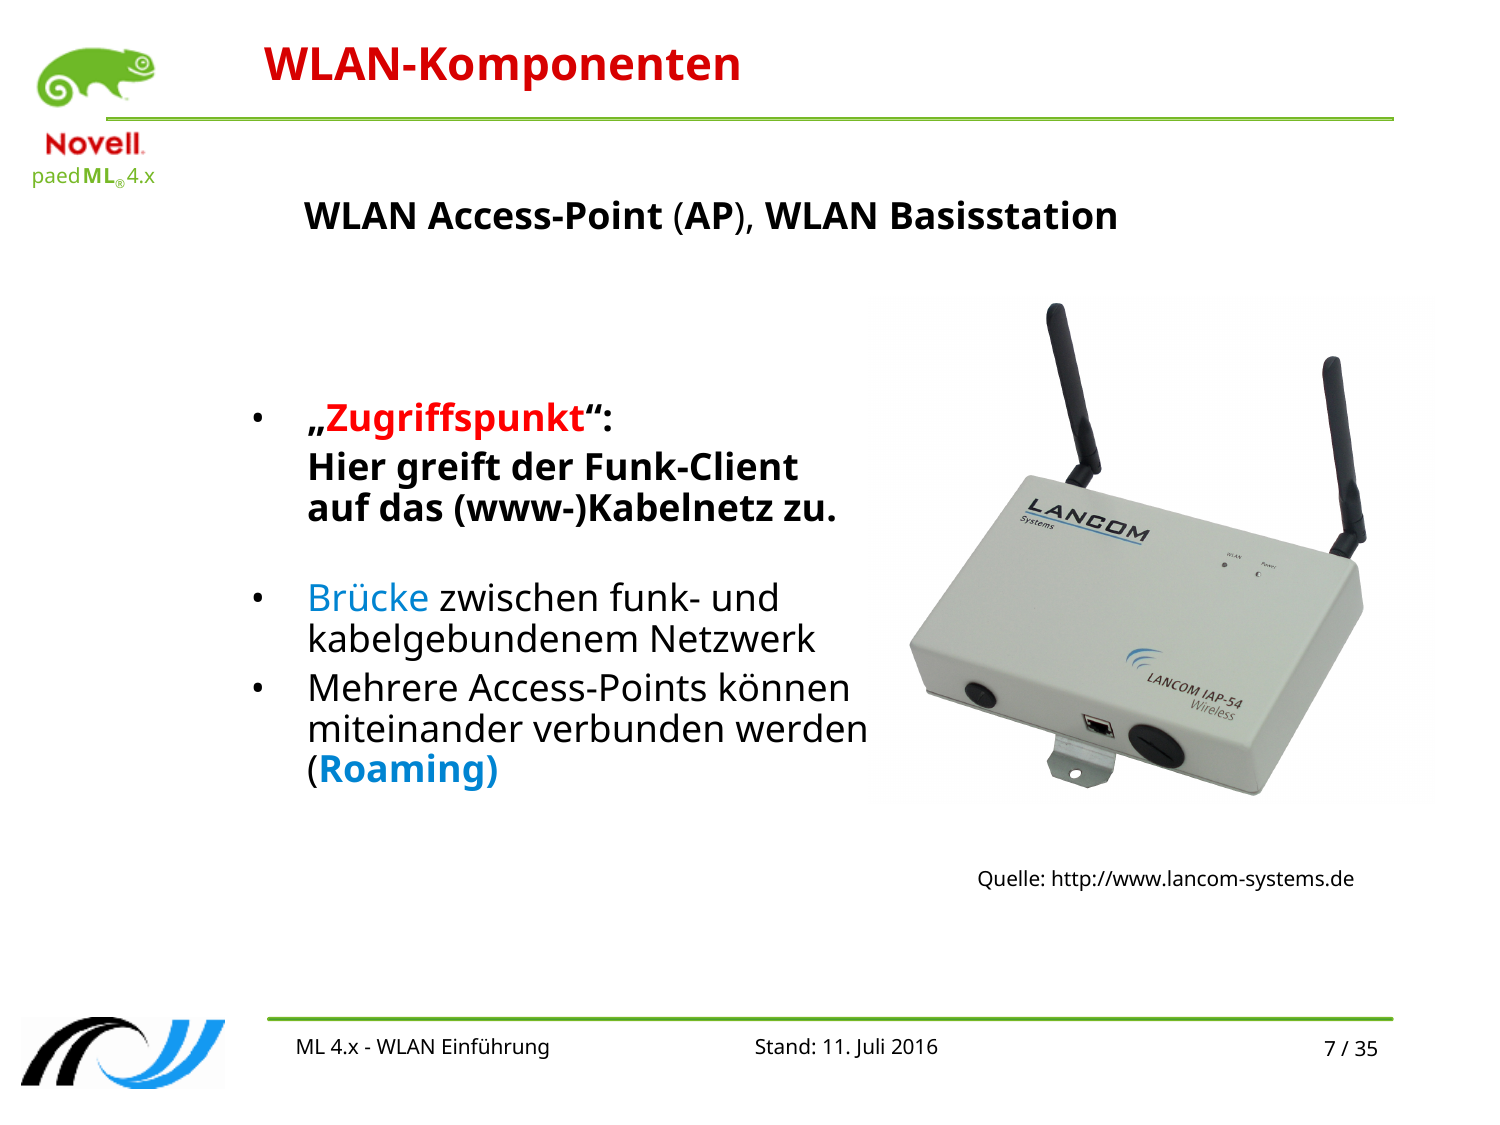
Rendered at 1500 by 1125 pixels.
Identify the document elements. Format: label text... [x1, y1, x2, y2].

text_box Quelle: http://www.lancom-systems.de [962, 857, 1383, 899]
list „Zugriffspunkt“: Hier greift der Funk-Client auf das (www-)Kabelnetz zu. Brücke zwischen funk- und kabelgebundenem Netzwerk Mehrere Access-Points können miteinander verbunden werden (Roaming) [236, 330, 886, 879]
picture [21, 1017, 225, 1089]
picture [868, 296, 1435, 804]
title WLAN-Komponenten [232, 12, 1388, 113]
picture [24, 32, 167, 175]
text_box WLAN Access-Point (AP), WLAN Basisstation [248, 192, 1170, 249]
